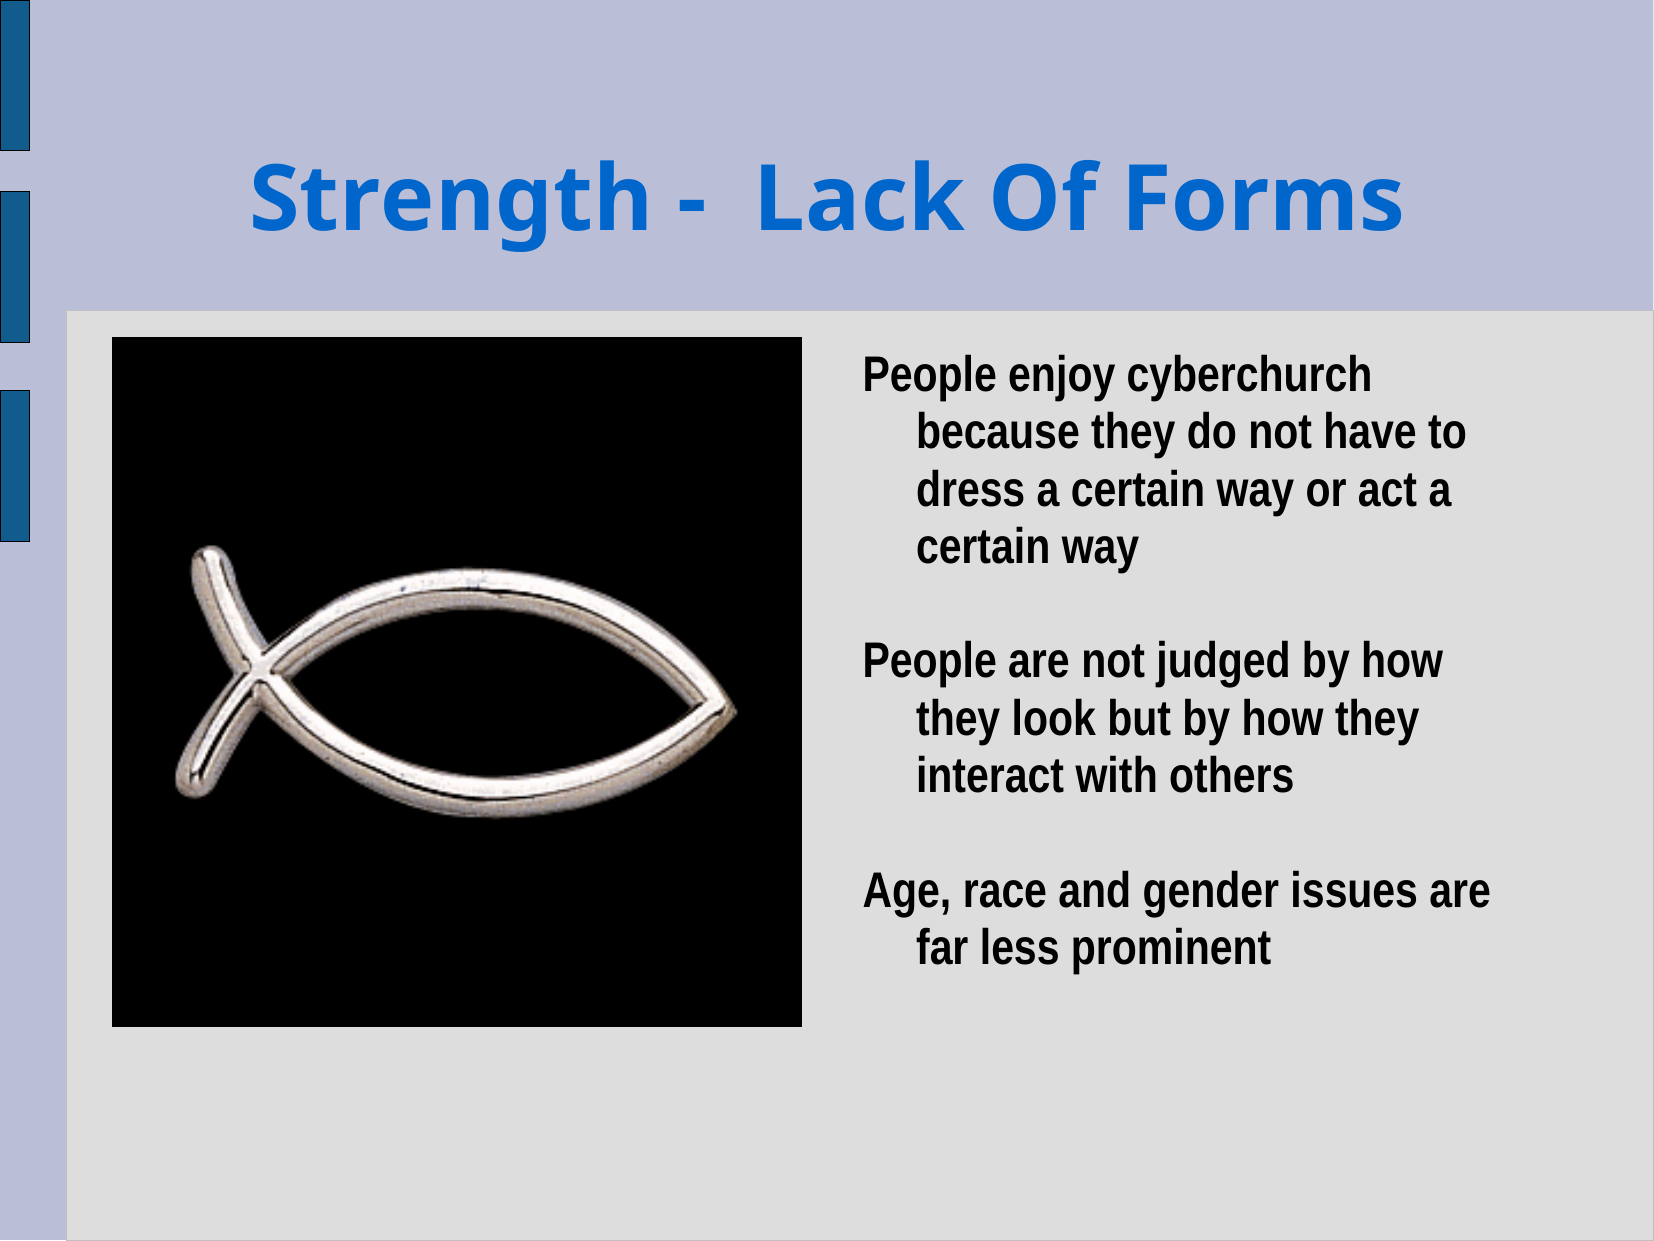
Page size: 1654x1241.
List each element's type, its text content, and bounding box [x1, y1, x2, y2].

picture [112, 337, 802, 1027]
title Strength - Lack Of Forms [121, 91, 1534, 299]
list People enjoy cyberchurch because they do not have to dress a certain way or act a certain way People are not judged by how they look but by how they interact with others Age, race and gender issues are far less prominent [845, 344, 1535, 1127]
